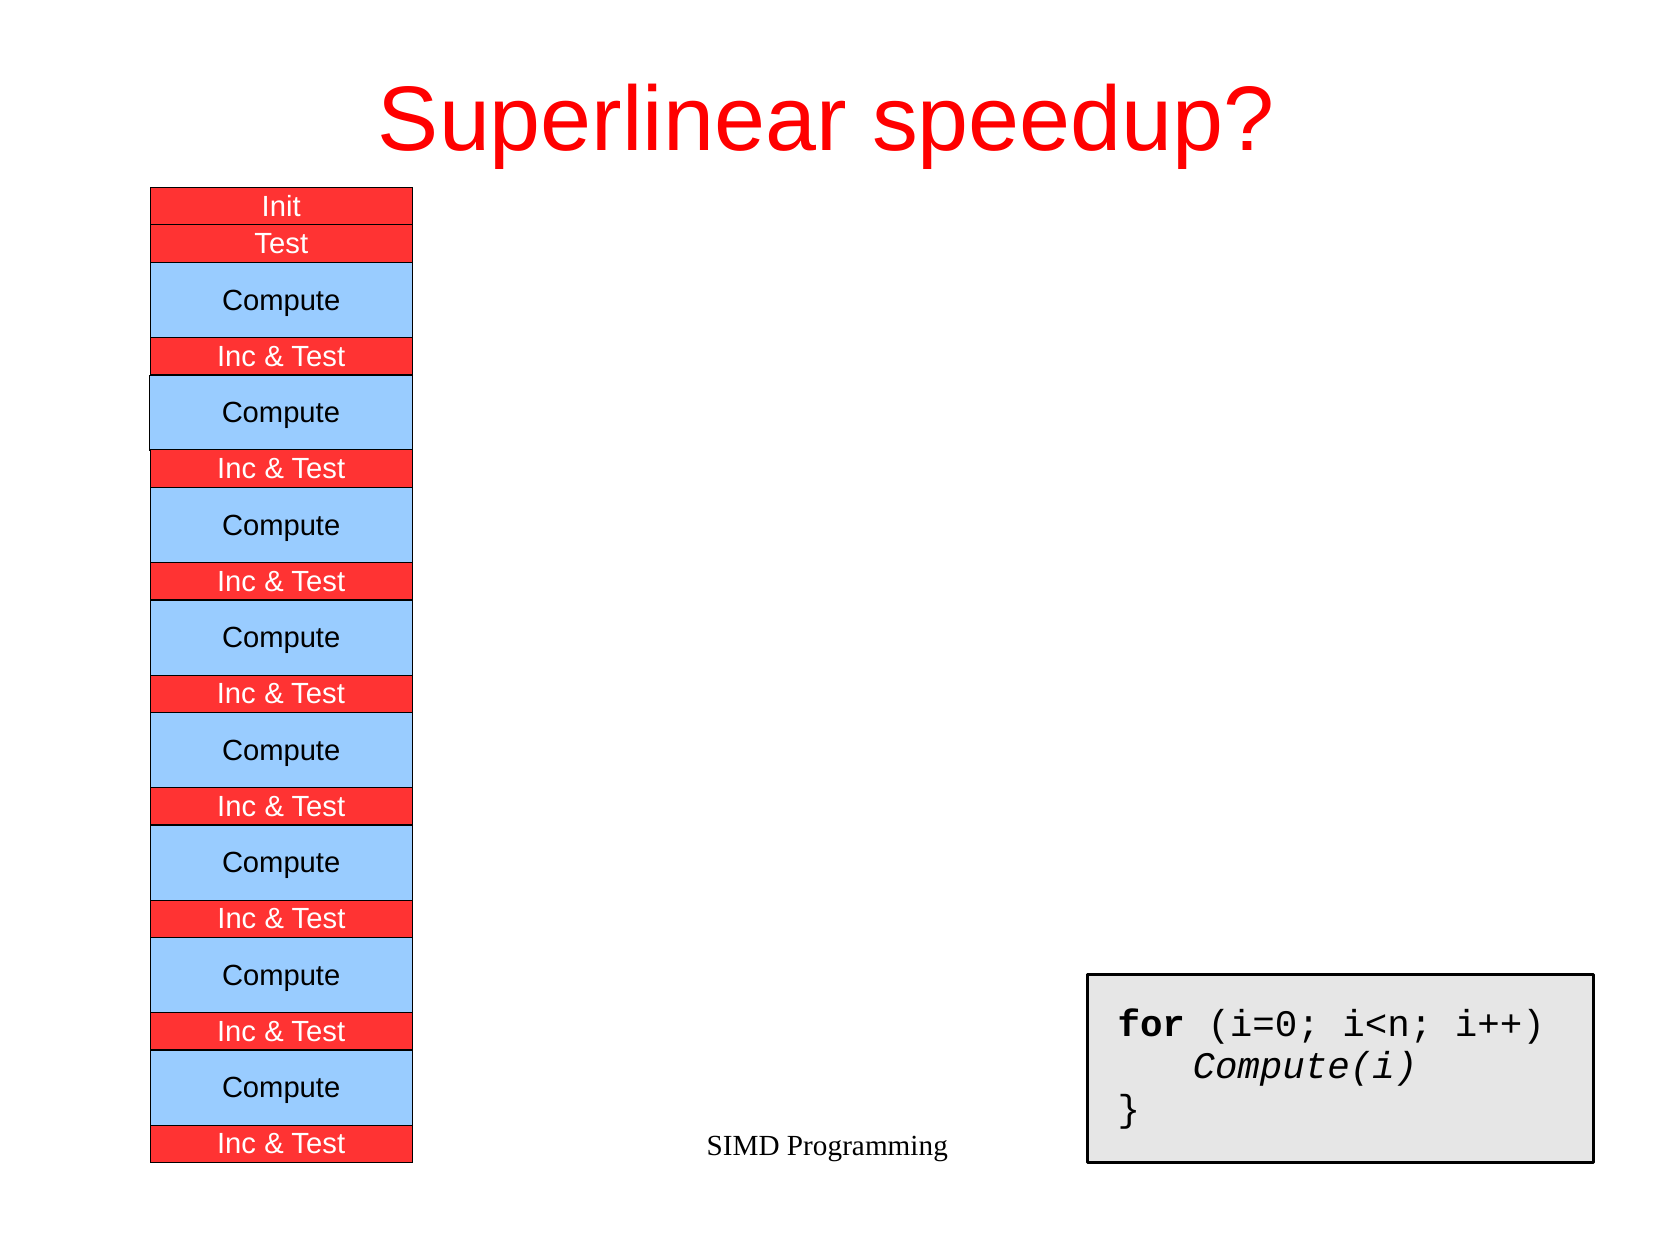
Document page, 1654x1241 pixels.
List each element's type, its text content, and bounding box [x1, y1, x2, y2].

text_box Inc & Test [150, 449, 413, 487]
text_box Inc & Test [150, 1013, 413, 1050]
text_box Inc & Test [150, 676, 413, 712]
text_box for (i=0; i<n; i++) Compute(i) } [1087, 974, 1594, 1163]
text_box Inc & Test [150, 788, 413, 825]
text_box Init [150, 187, 413, 224]
text_box Inc & Test [150, 1126, 413, 1163]
text_box Compute [149, 375, 413, 451]
text_box Inc & Test [150, 563, 413, 600]
text_box Compute [150, 263, 413, 337]
title Superlinear speedup? [82, 49, 1571, 188]
text_box Compute [150, 825, 413, 901]
text_box Test [150, 224, 413, 263]
text_box Inc & Test [150, 901, 413, 937]
text_box Compute [150, 487, 413, 563]
text_box Compute [150, 1050, 413, 1126]
text_box Inc & Test [150, 337, 413, 375]
text_box Compute [150, 712, 413, 788]
text_box Compute [150, 600, 413, 676]
text_box Compute [150, 937, 413, 1013]
